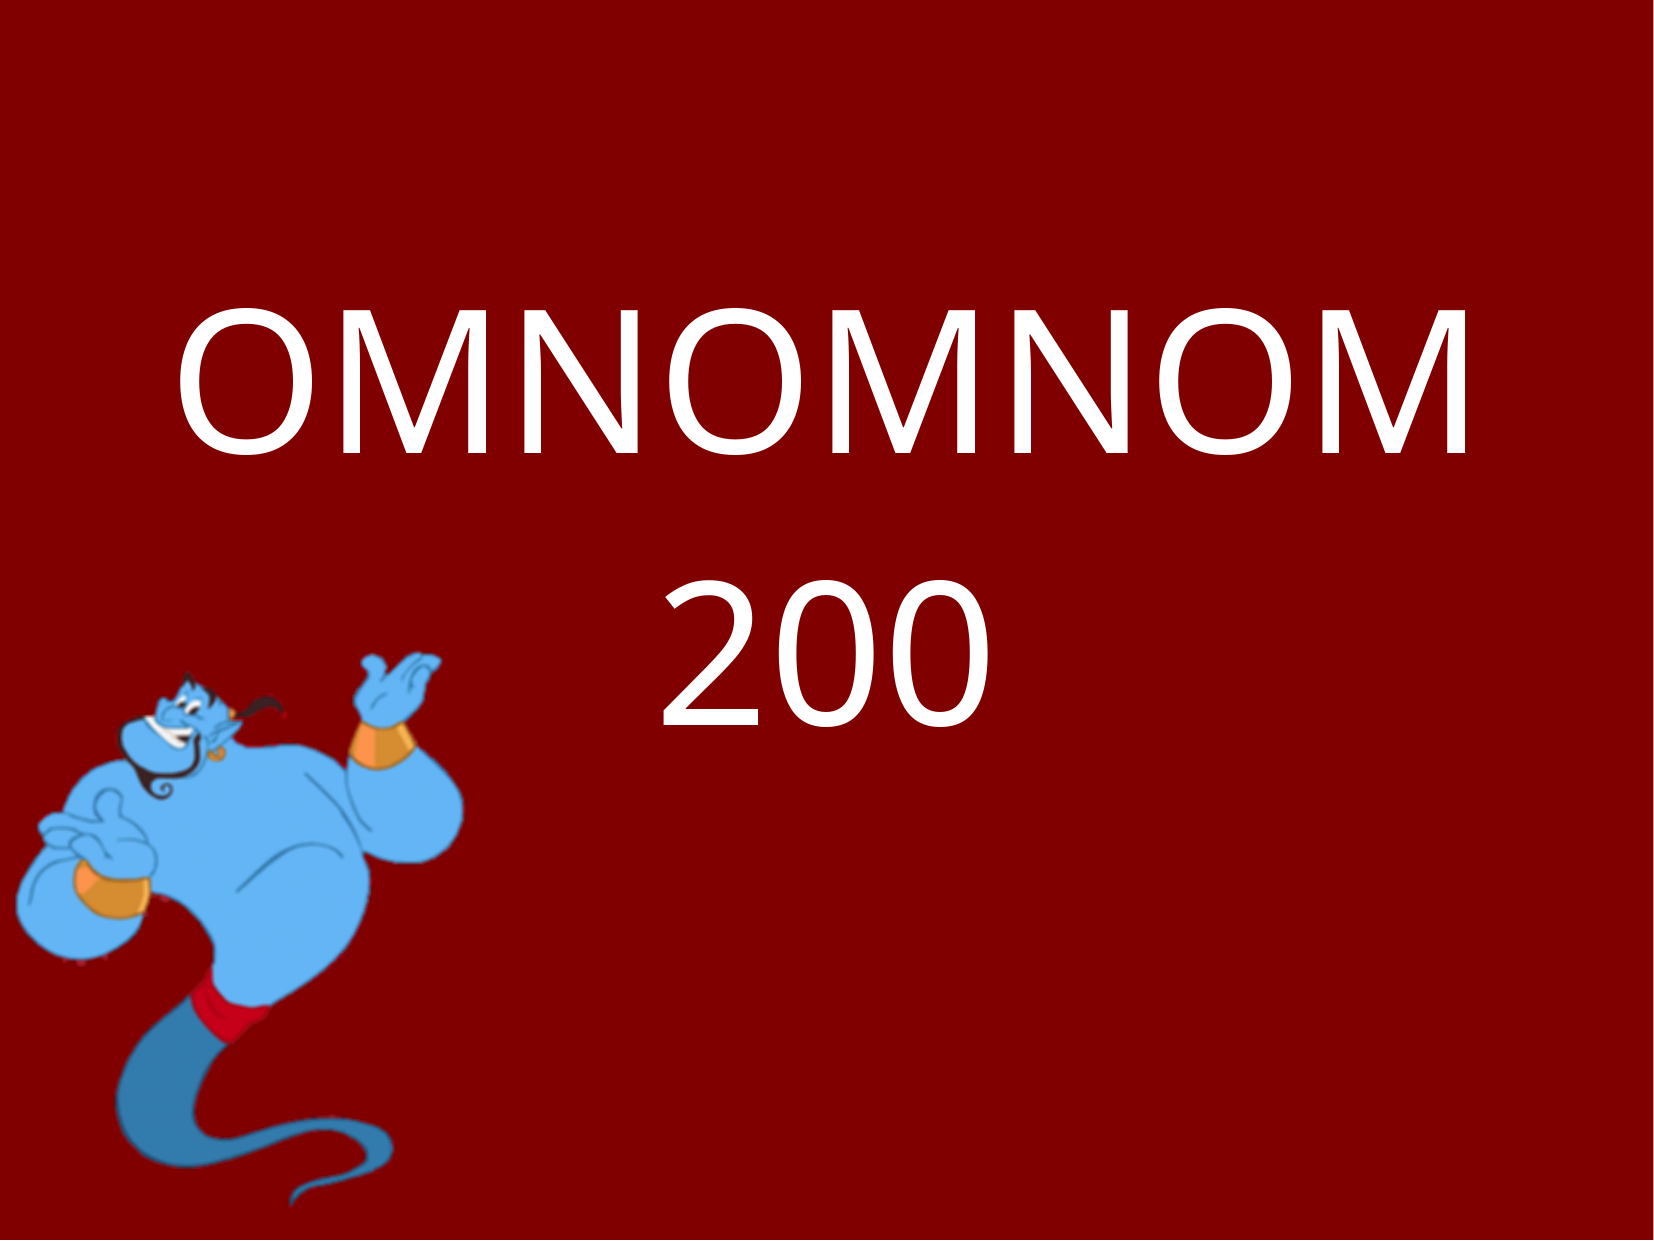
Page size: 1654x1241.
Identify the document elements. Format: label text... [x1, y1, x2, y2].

subtitle OMNOMNOM 200 [82, 49, 1571, 975]
picture [7, 620, 473, 1241]
